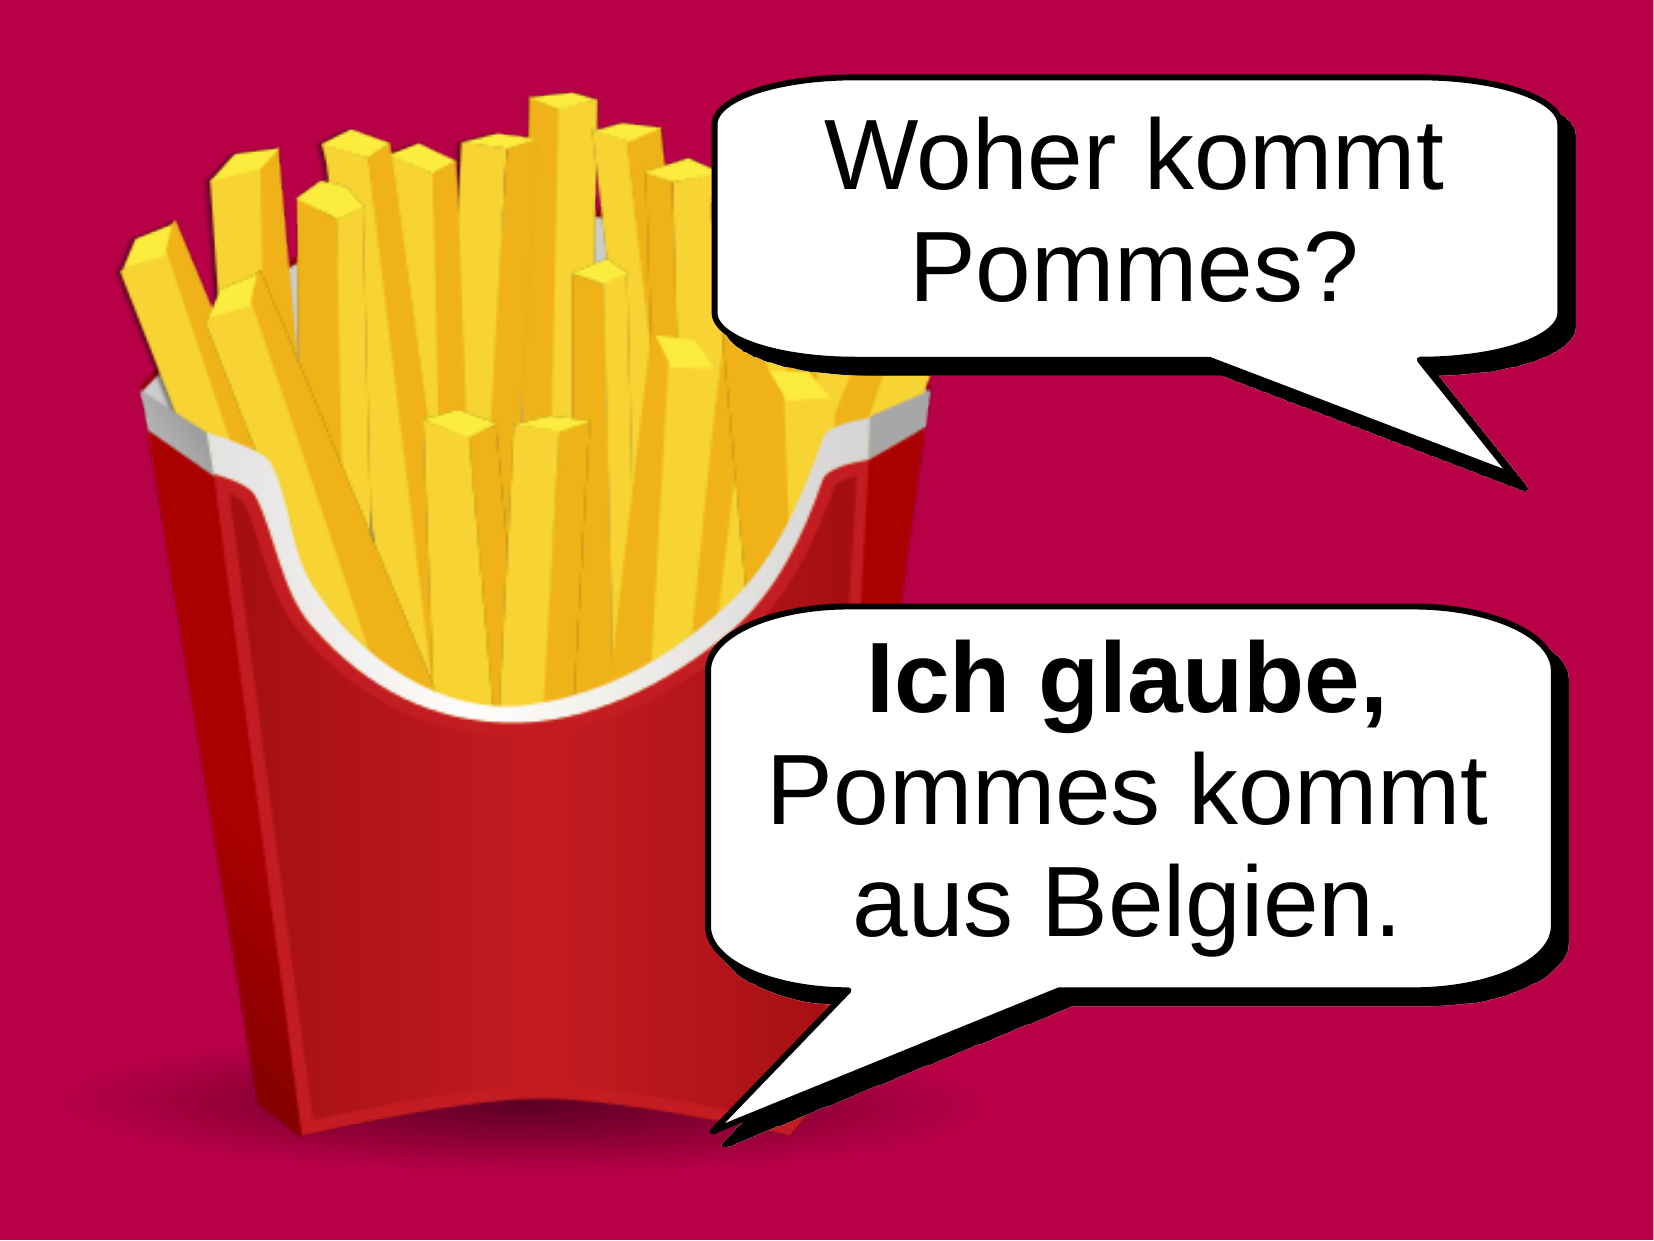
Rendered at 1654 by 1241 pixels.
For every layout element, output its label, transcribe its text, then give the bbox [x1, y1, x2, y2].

text_box [756, 77, 1519, 91]
text_box [782, 606, 1480, 614]
text_box Woher kommt Pommes? [689, 91, 1579, 366]
text_box [712, 980, 1490, 1132]
picture [0, 11, 1119, 1225]
text_box [1225, 366, 1513, 476]
text_box Ich glaube, Pommes kommt aus Belgien. [683, 614, 1573, 980]
